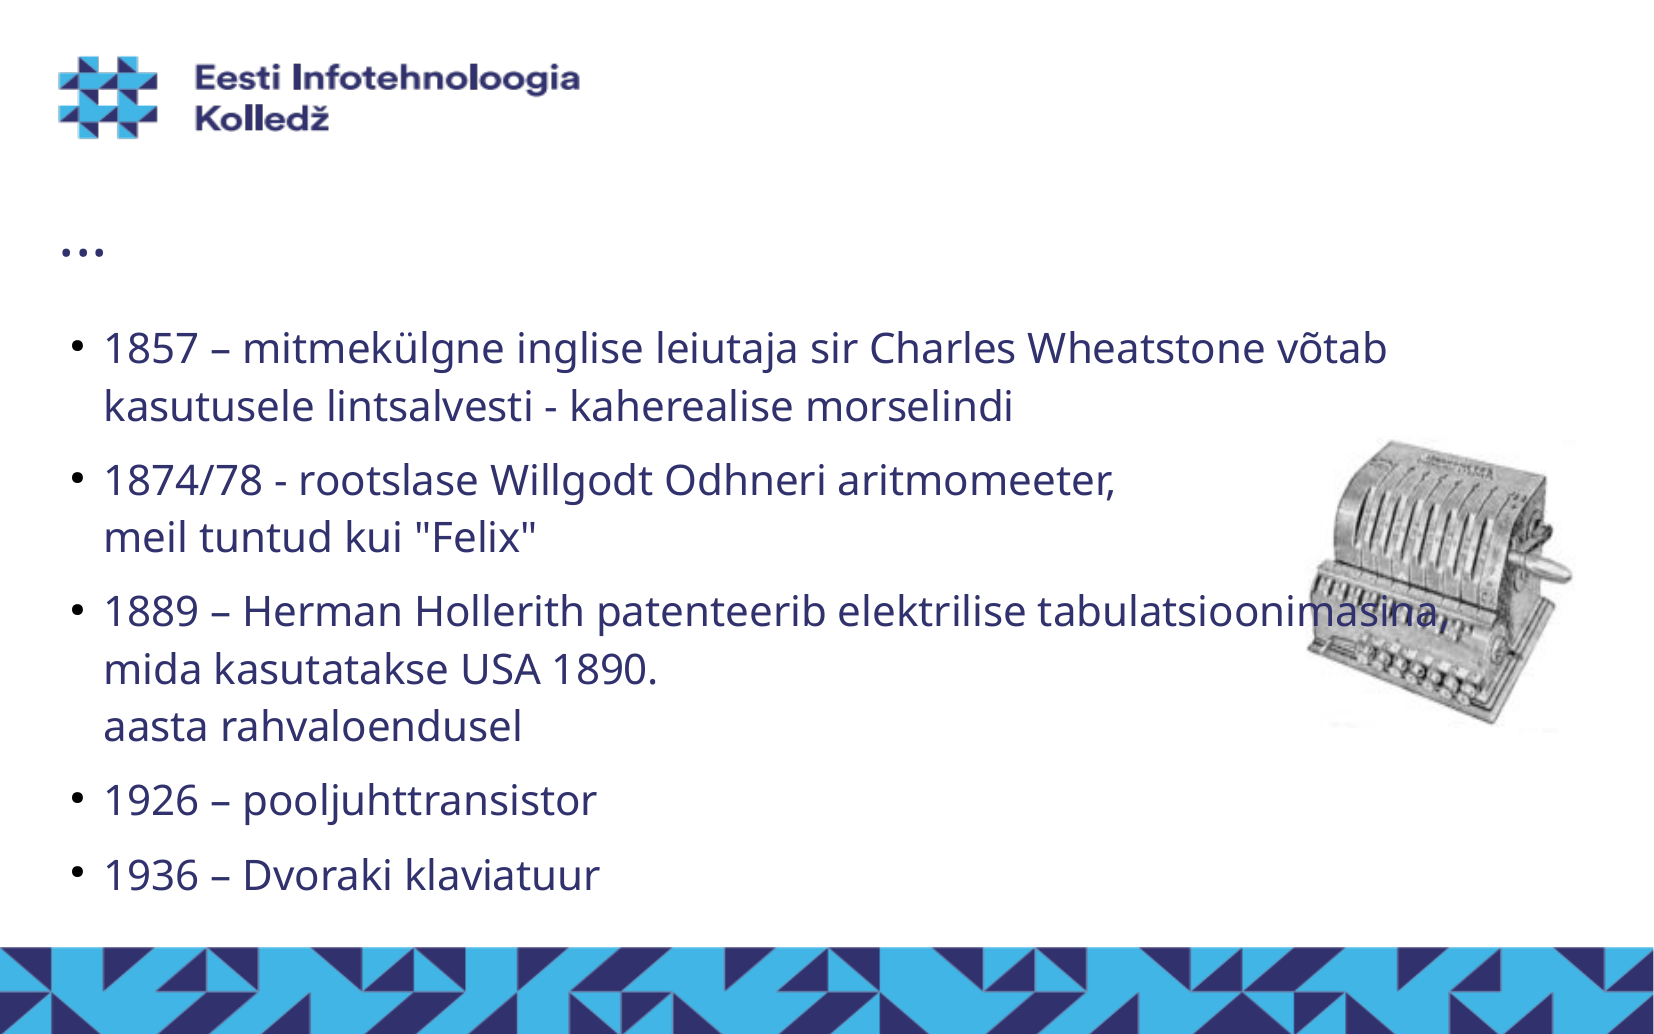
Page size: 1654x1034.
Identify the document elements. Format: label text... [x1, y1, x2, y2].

picture [1489, 436, 1619, 733]
list 1857 – mitmekülgne inglise leiutaja sir Charles Wheatstone võtab kasutusele lintsalvesti - kaherealise morselindi 1874/78 - rootslase Willgodt Odhneri aritmomeeter, meil tuntud kui "Felix" 1889 – Herman Hollerith patenteerib elektrilise tabulatsioonimasina, mida kasutatakse USA 1890. aasta rahvaloendusel 1926 – pooljuhttransistor 1936 – Dvoraki klaviatuur [59, 318, 1489, 910]
title ... [59, 158, 1489, 308]
